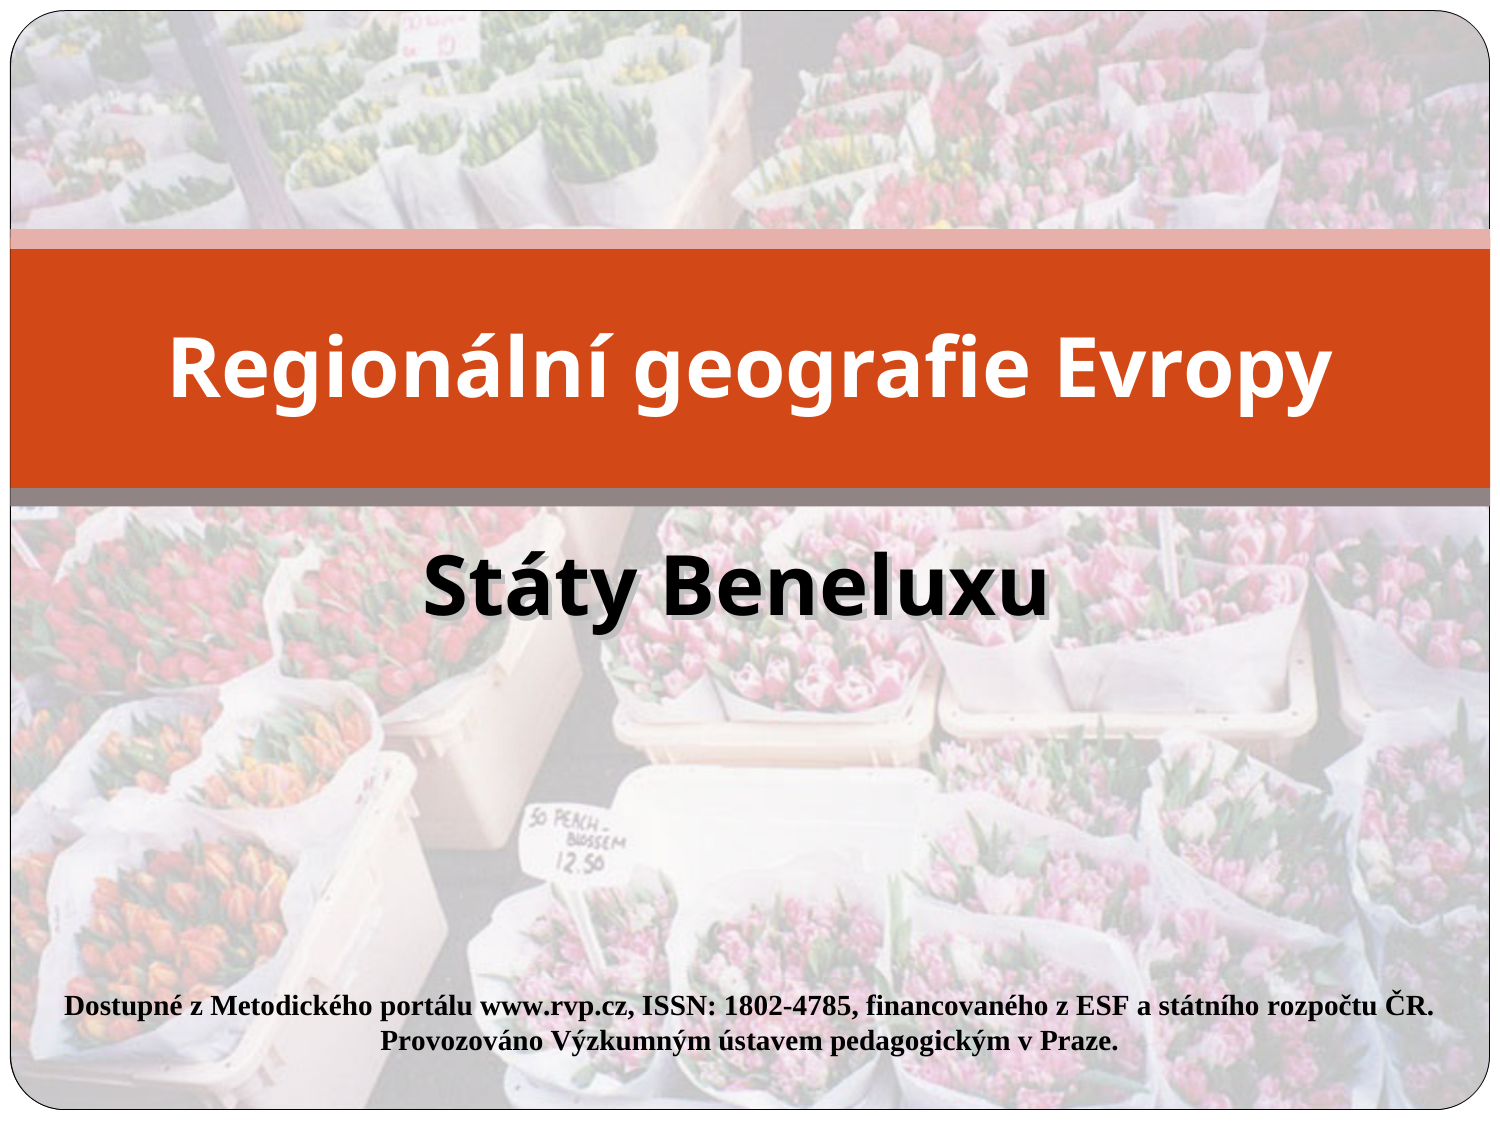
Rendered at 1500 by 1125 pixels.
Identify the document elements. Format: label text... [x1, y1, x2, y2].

text_box Státy Beneluxu [212, 524, 1263, 788]
text_box Dostupné z Metodického portálu www.rvp.cz, ISSN: 1802-4785, financovaného z ESF a státního rozpočtu ČR. Provozováno Výzkumným ústavem pedagogickým v Praze. [0, 952, 1500, 1092]
picture [9, 1092, 1491, 1111]
title Regionální geografie Evropy [75, 247, 1426, 489]
picture [9, 9, 1491, 952]
